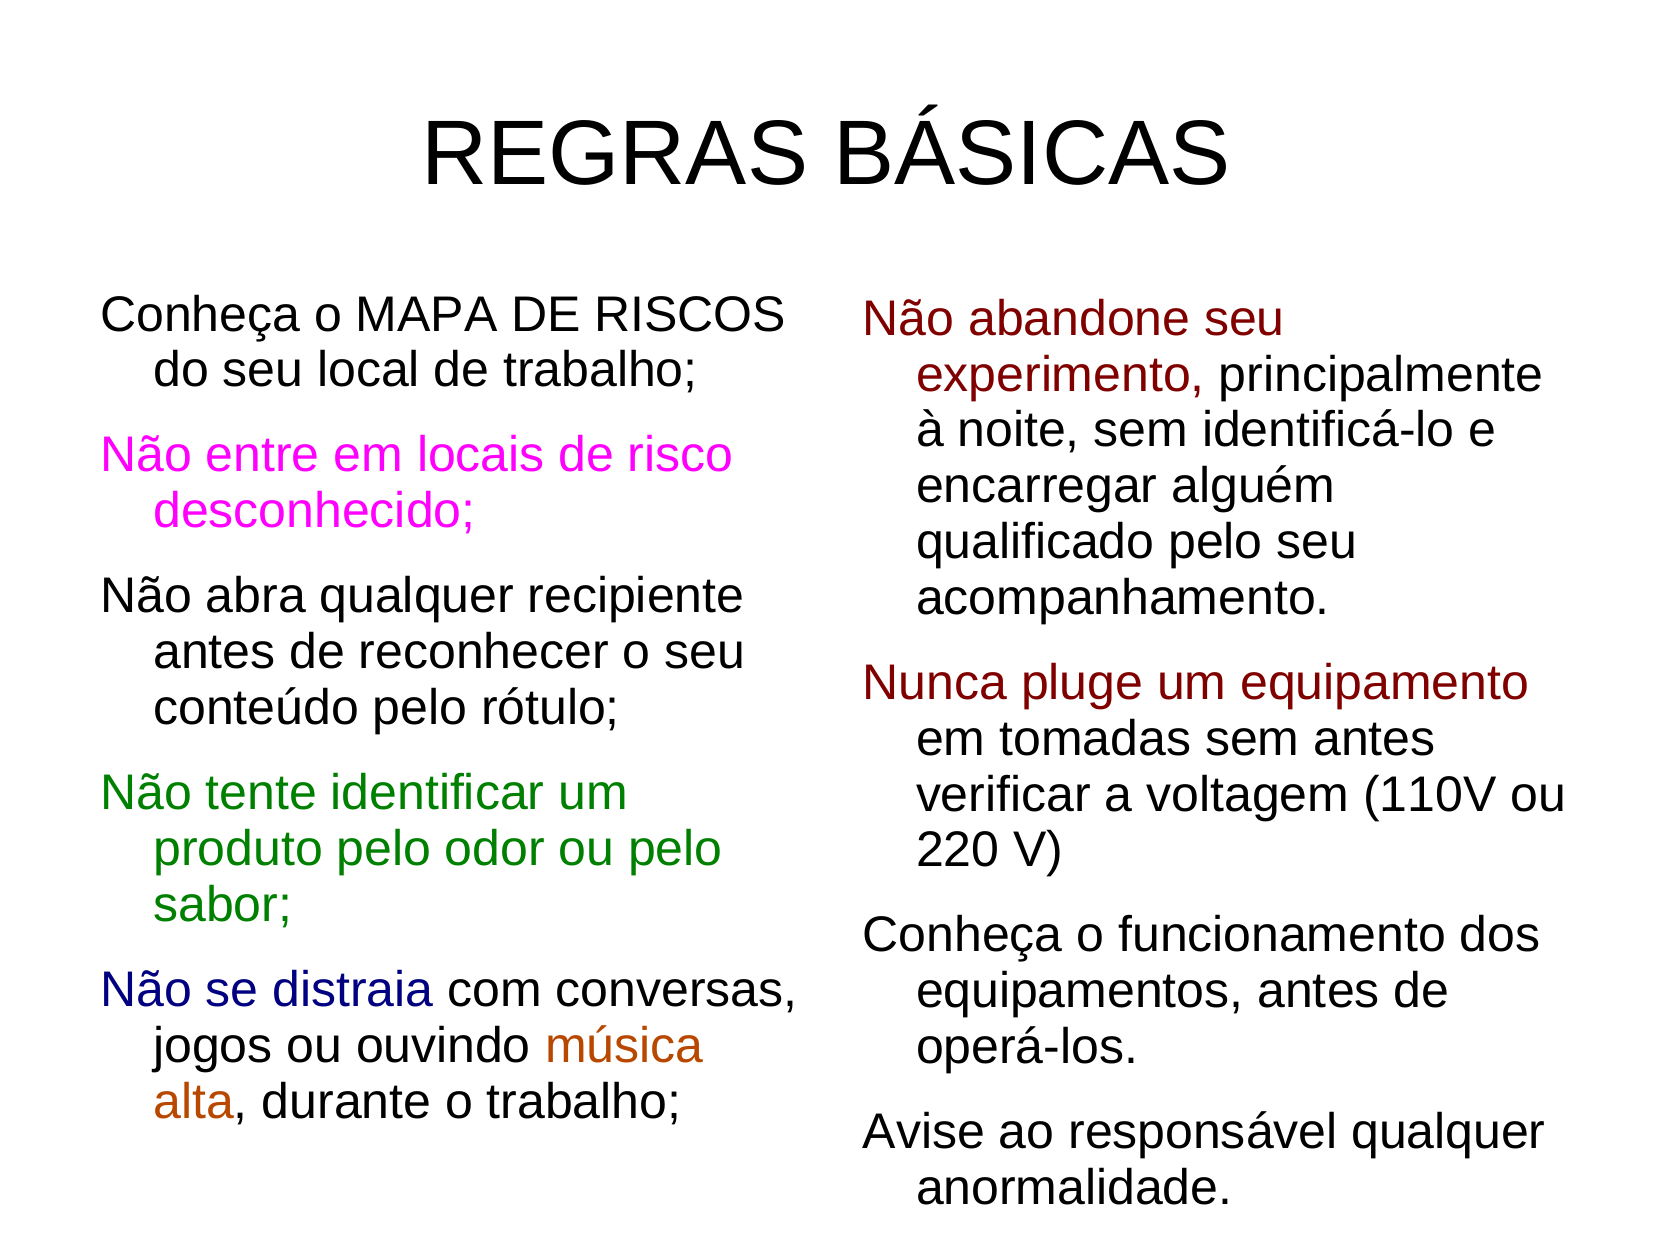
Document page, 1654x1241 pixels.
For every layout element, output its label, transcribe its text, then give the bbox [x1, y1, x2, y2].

title REGRAS BÁSICAS [82, 49, 1571, 257]
list Não abandone seu experimento, principalmente à noite, sem identificá-lo e encarregar alguém qualificado pelo seu acompanhamento. Nunca pluge um equipamento em tomadas sem antes verificar a voltagem (110V ou 220 V) Conheça o funcionamento dos equipamentos, antes de operá-los. Avise ao responsável qualquer anormalidade. [845, 290, 1572, 1216]
list Conheça o MAPA DE RISCOS do seu local de trabalho; Não entre em locais de risco desconhecido; Não abra qualquer recipiente antes de reconhecer o seu conteúdo pelo rótulo; Não tente identificar um produto pelo odor ou pelo sabor; Não se distraia com conversas, jogos ou ouvindo música alta, durante o trabalho; [82, 285, 809, 1241]
